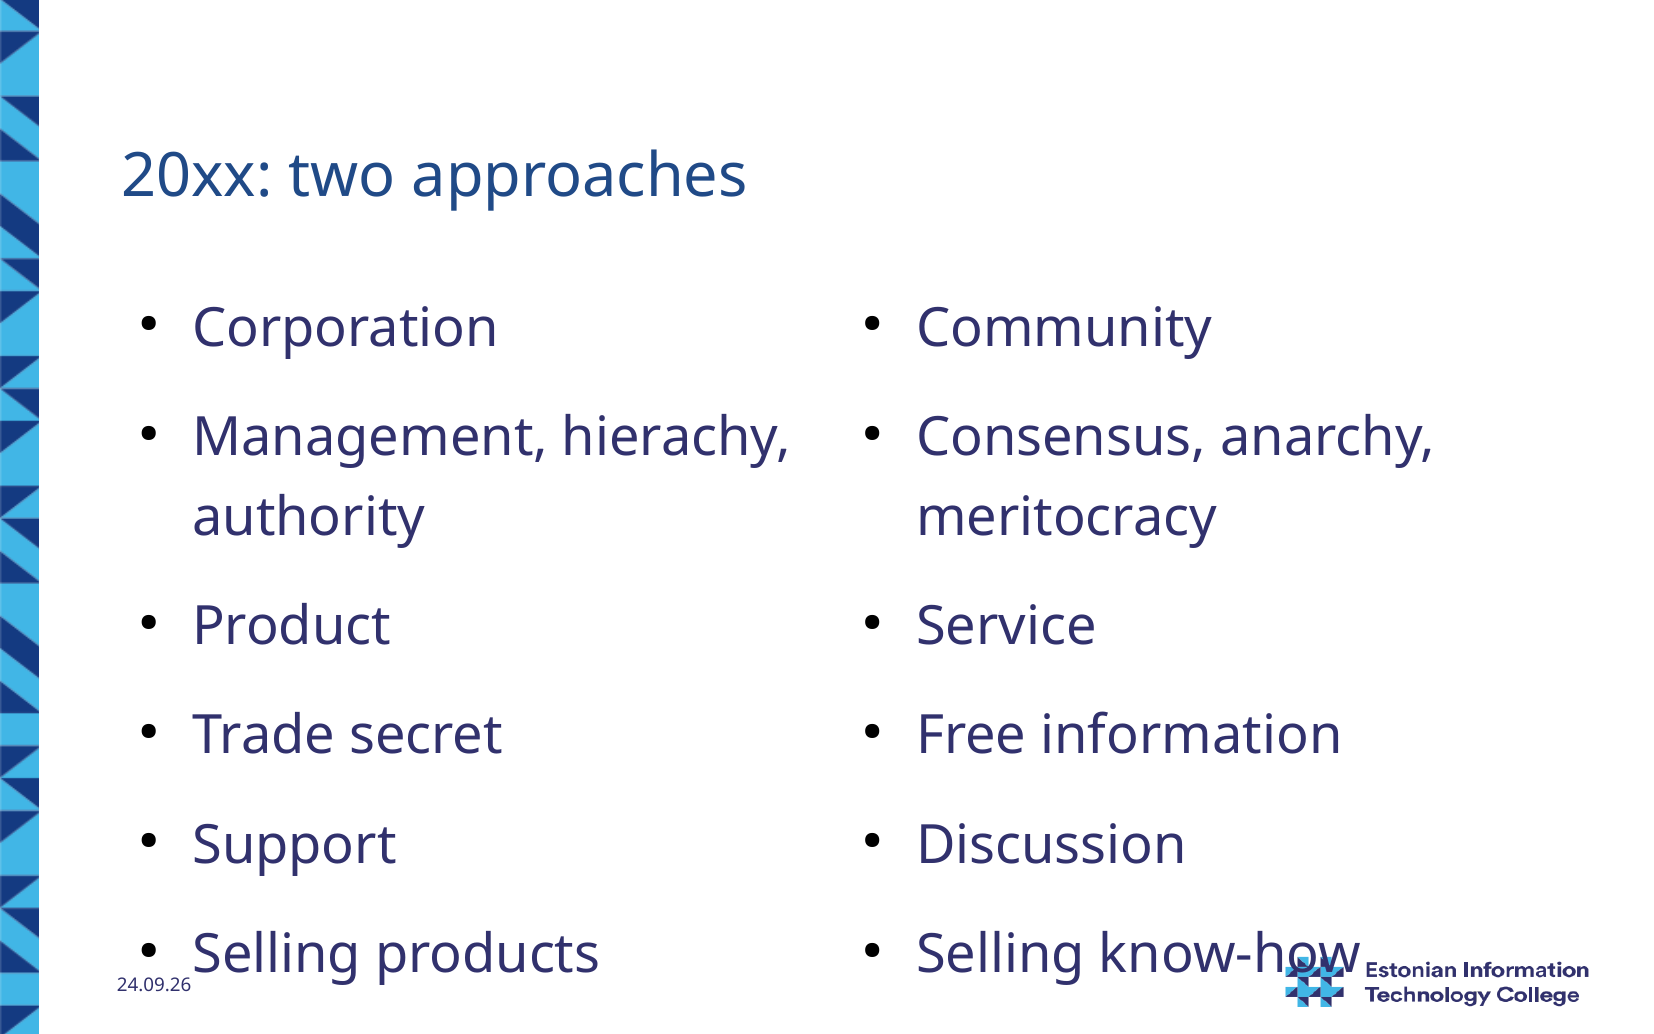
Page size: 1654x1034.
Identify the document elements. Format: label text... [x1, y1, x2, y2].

list Corporation Management, hierachy, authority Product Trade secret Support Selling products [121, 287, 811, 965]
list Community Consensus, anarchy, meritocracy Service Free information Discussion Selling know-how [845, 287, 1534, 1034]
title 20xx: two approaches [121, 85, 1534, 259]
